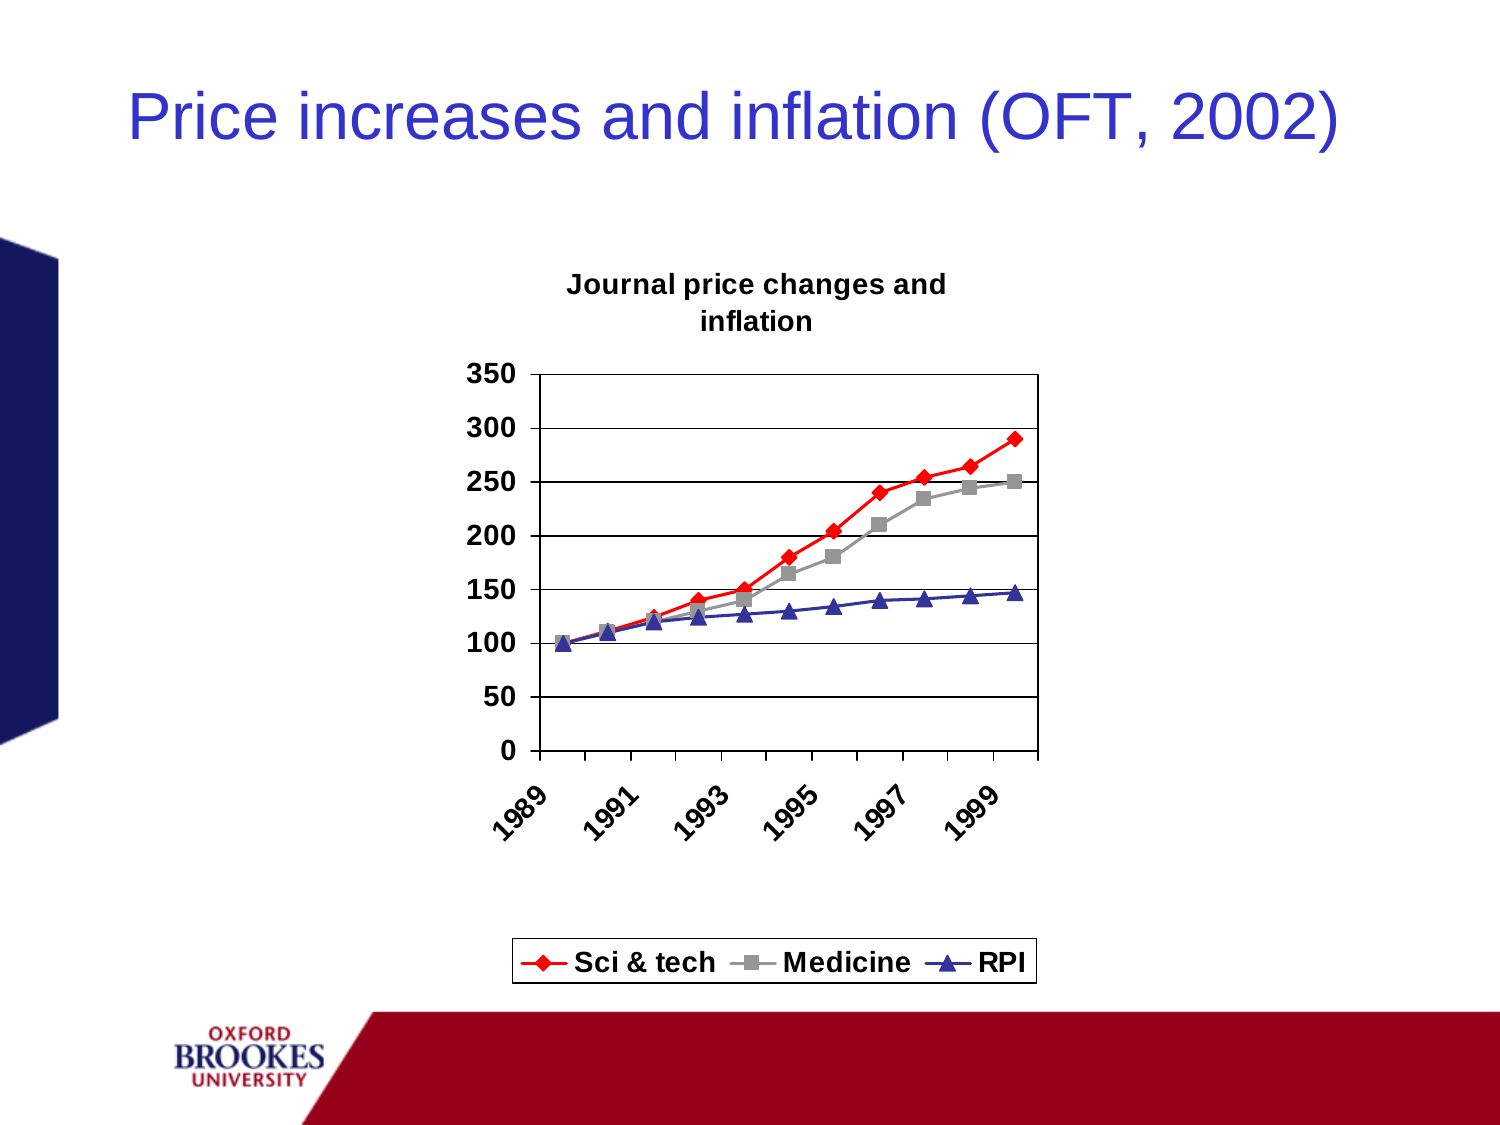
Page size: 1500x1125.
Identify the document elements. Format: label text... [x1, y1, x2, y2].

picture [0, 0, 1500, 1125]
title Price increases and inflation (OFT, 2002) [112, 56, 1388, 170]
text_box [454, 249, 1046, 1001]
